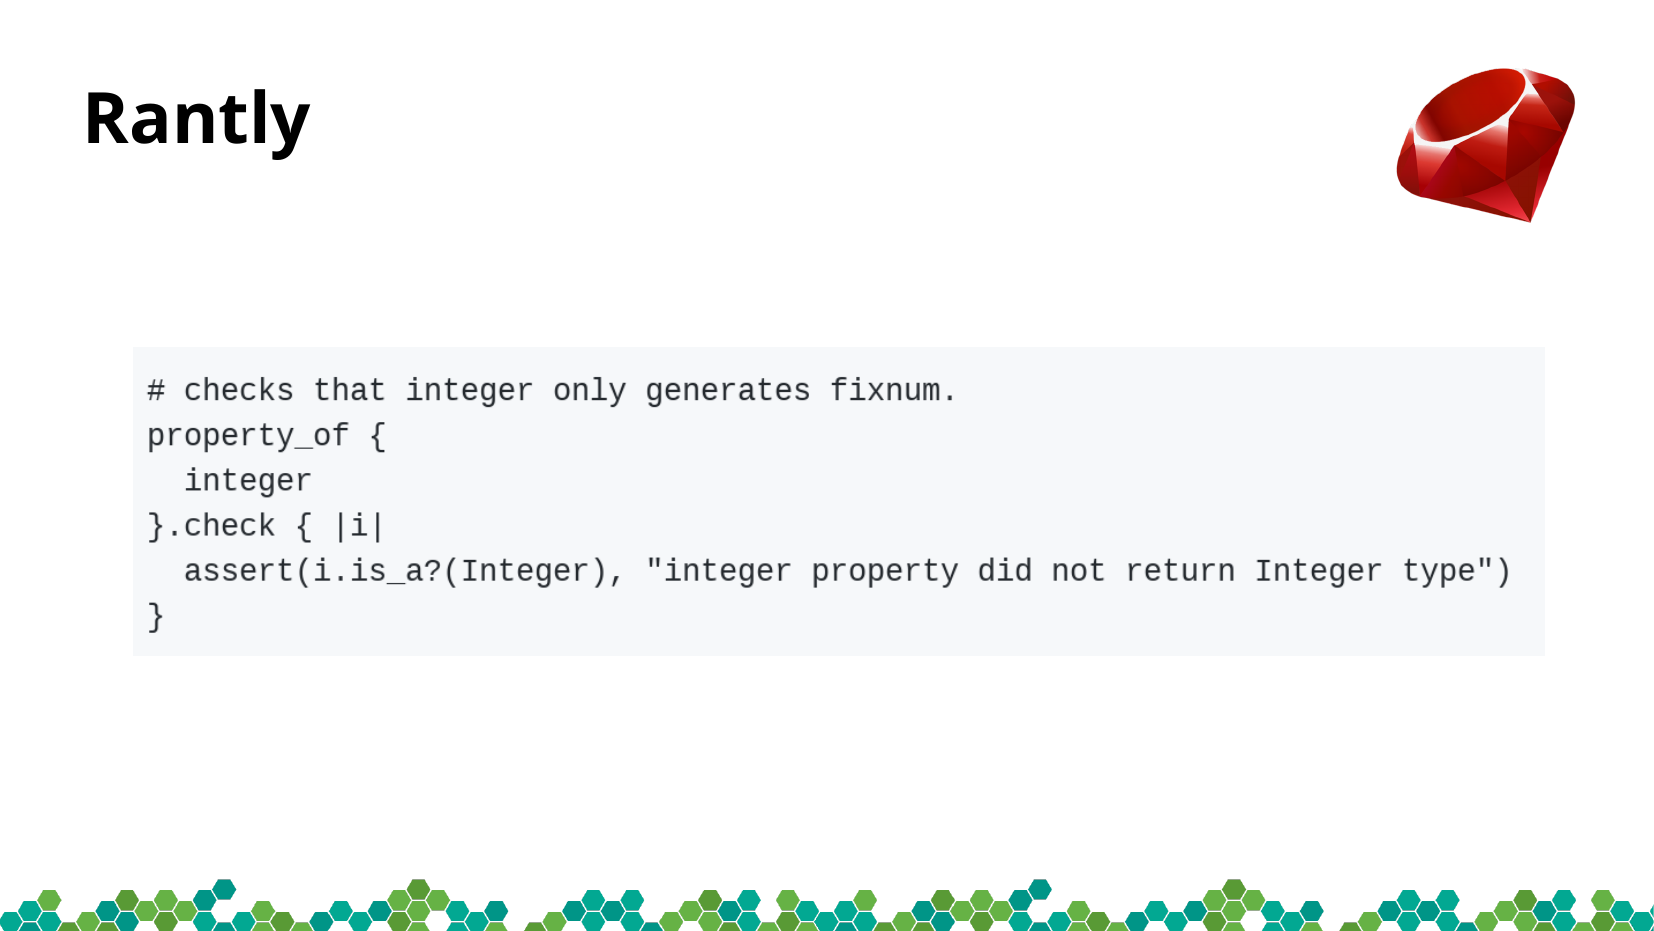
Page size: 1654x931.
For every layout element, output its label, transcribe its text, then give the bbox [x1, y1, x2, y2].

picture [0, 871, 1654, 931]
picture [1391, 63, 1578, 228]
picture [133, 347, 1545, 656]
text_box Rantly [82, 37, 1571, 193]
